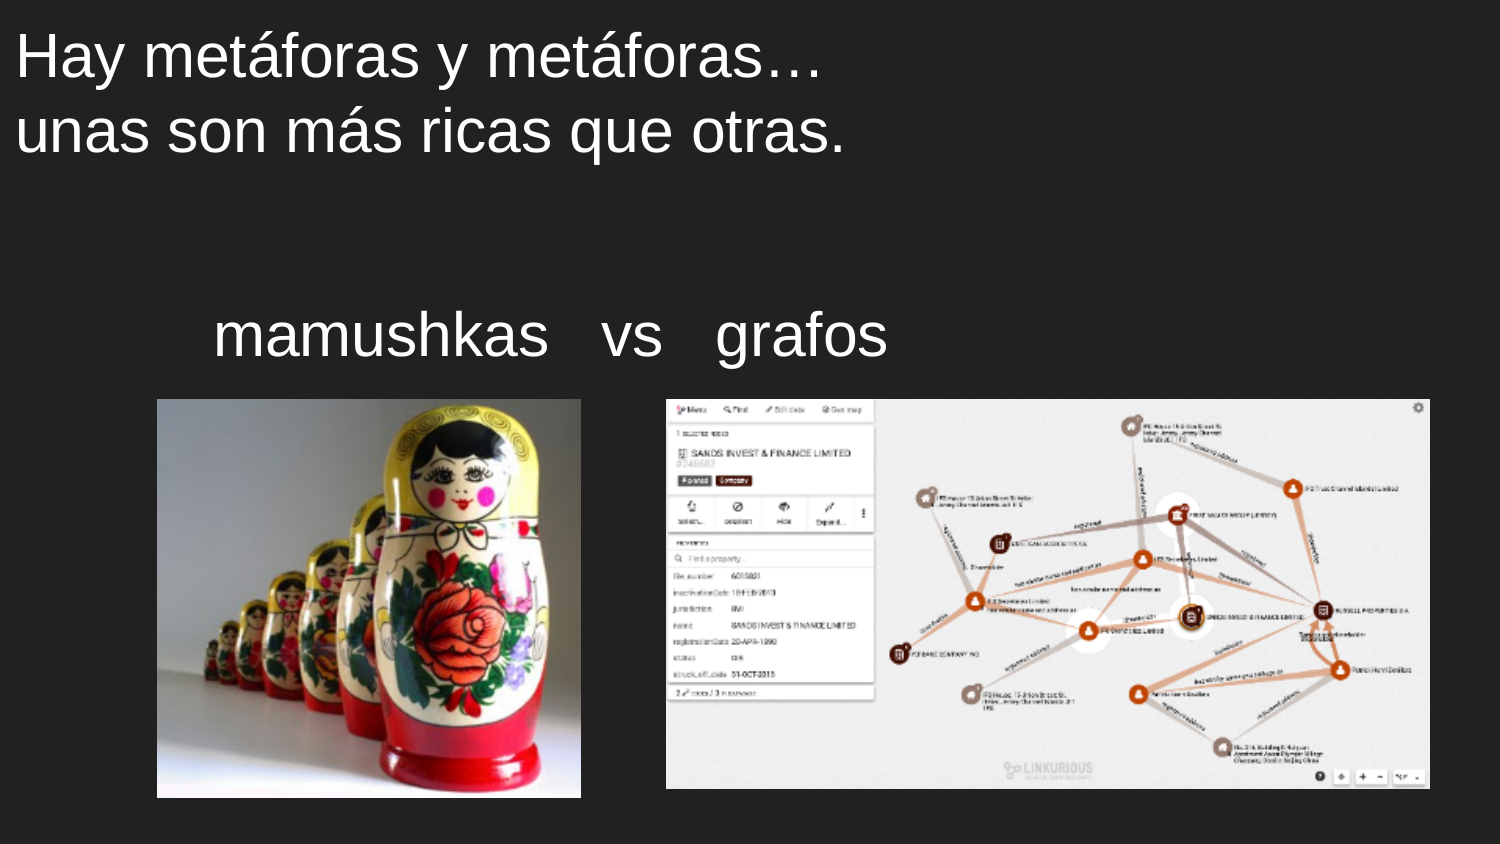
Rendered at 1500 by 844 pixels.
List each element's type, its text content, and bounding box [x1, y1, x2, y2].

picture [666, 399, 1430, 789]
picture [157, 399, 581, 798]
text_box mamushkas vs grafos [198, 279, 976, 400]
text_box Hay metáforas y metáforas… unas son más ricas que otras. [0, 0, 1217, 182]
